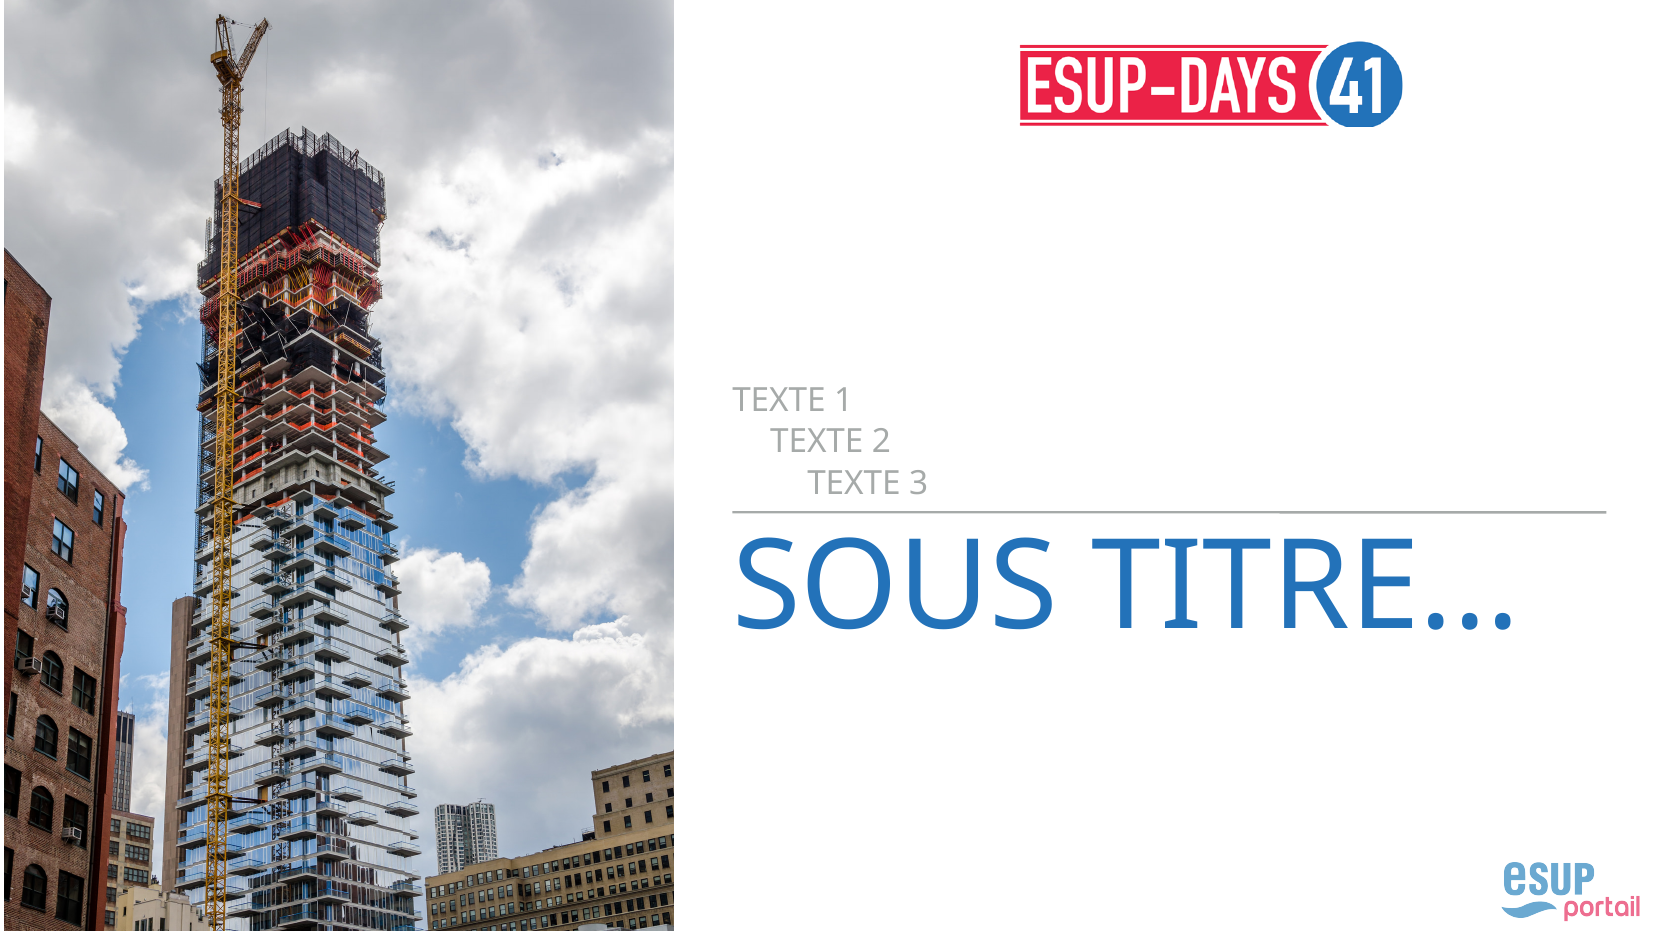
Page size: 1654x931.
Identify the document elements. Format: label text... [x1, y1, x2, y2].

picture [4, 0, 674, 931]
text_box TEXTE 1 TEXTE 2 TEXTE 3 [732, 256, 1607, 505]
text_box [1440, 820, 1642, 922]
text_box [0, 868, 4, 924]
text_box SOUS TITRE... [732, 494, 1619, 814]
picture [1019, 41, 1403, 127]
